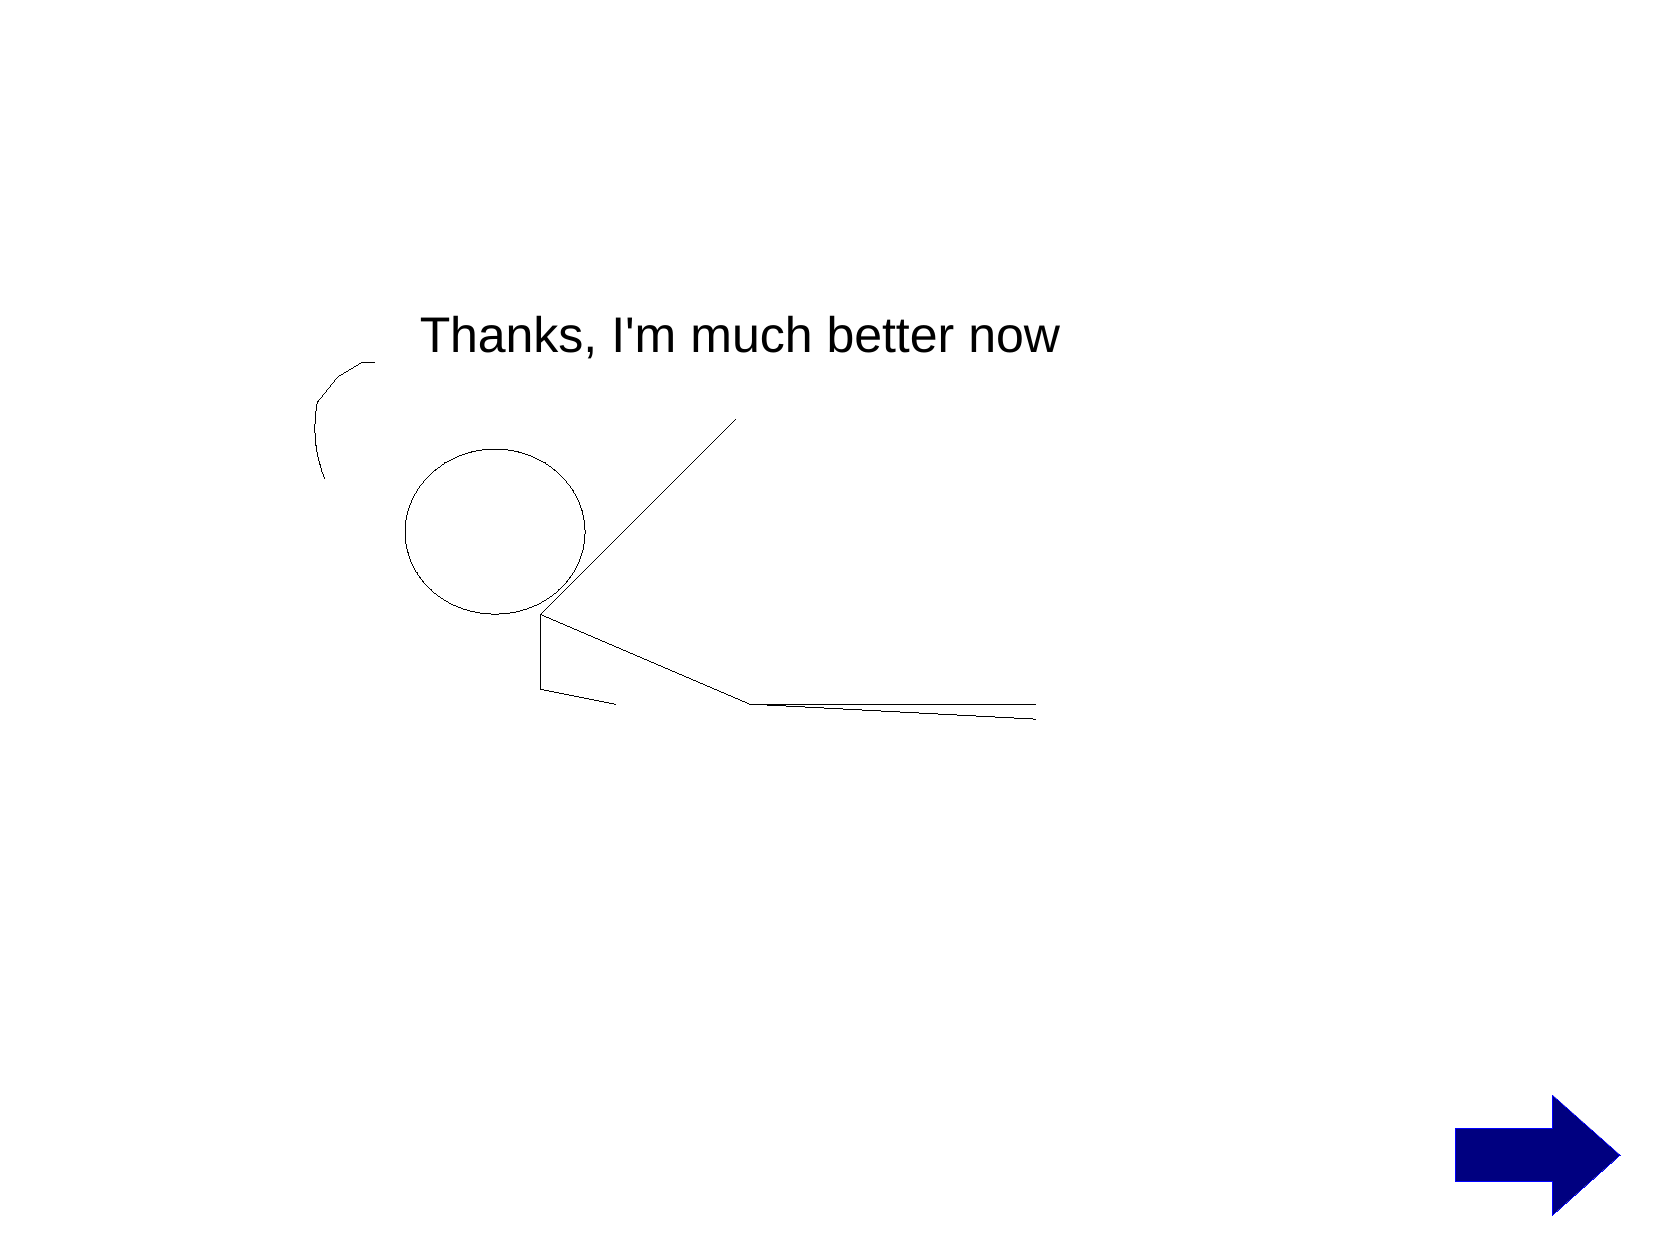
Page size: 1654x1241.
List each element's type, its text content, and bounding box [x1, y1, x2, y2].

text_box Thanks, I'm much better now [405, 300, 1076, 371]
text_box [1455, 1095, 1621, 1216]
